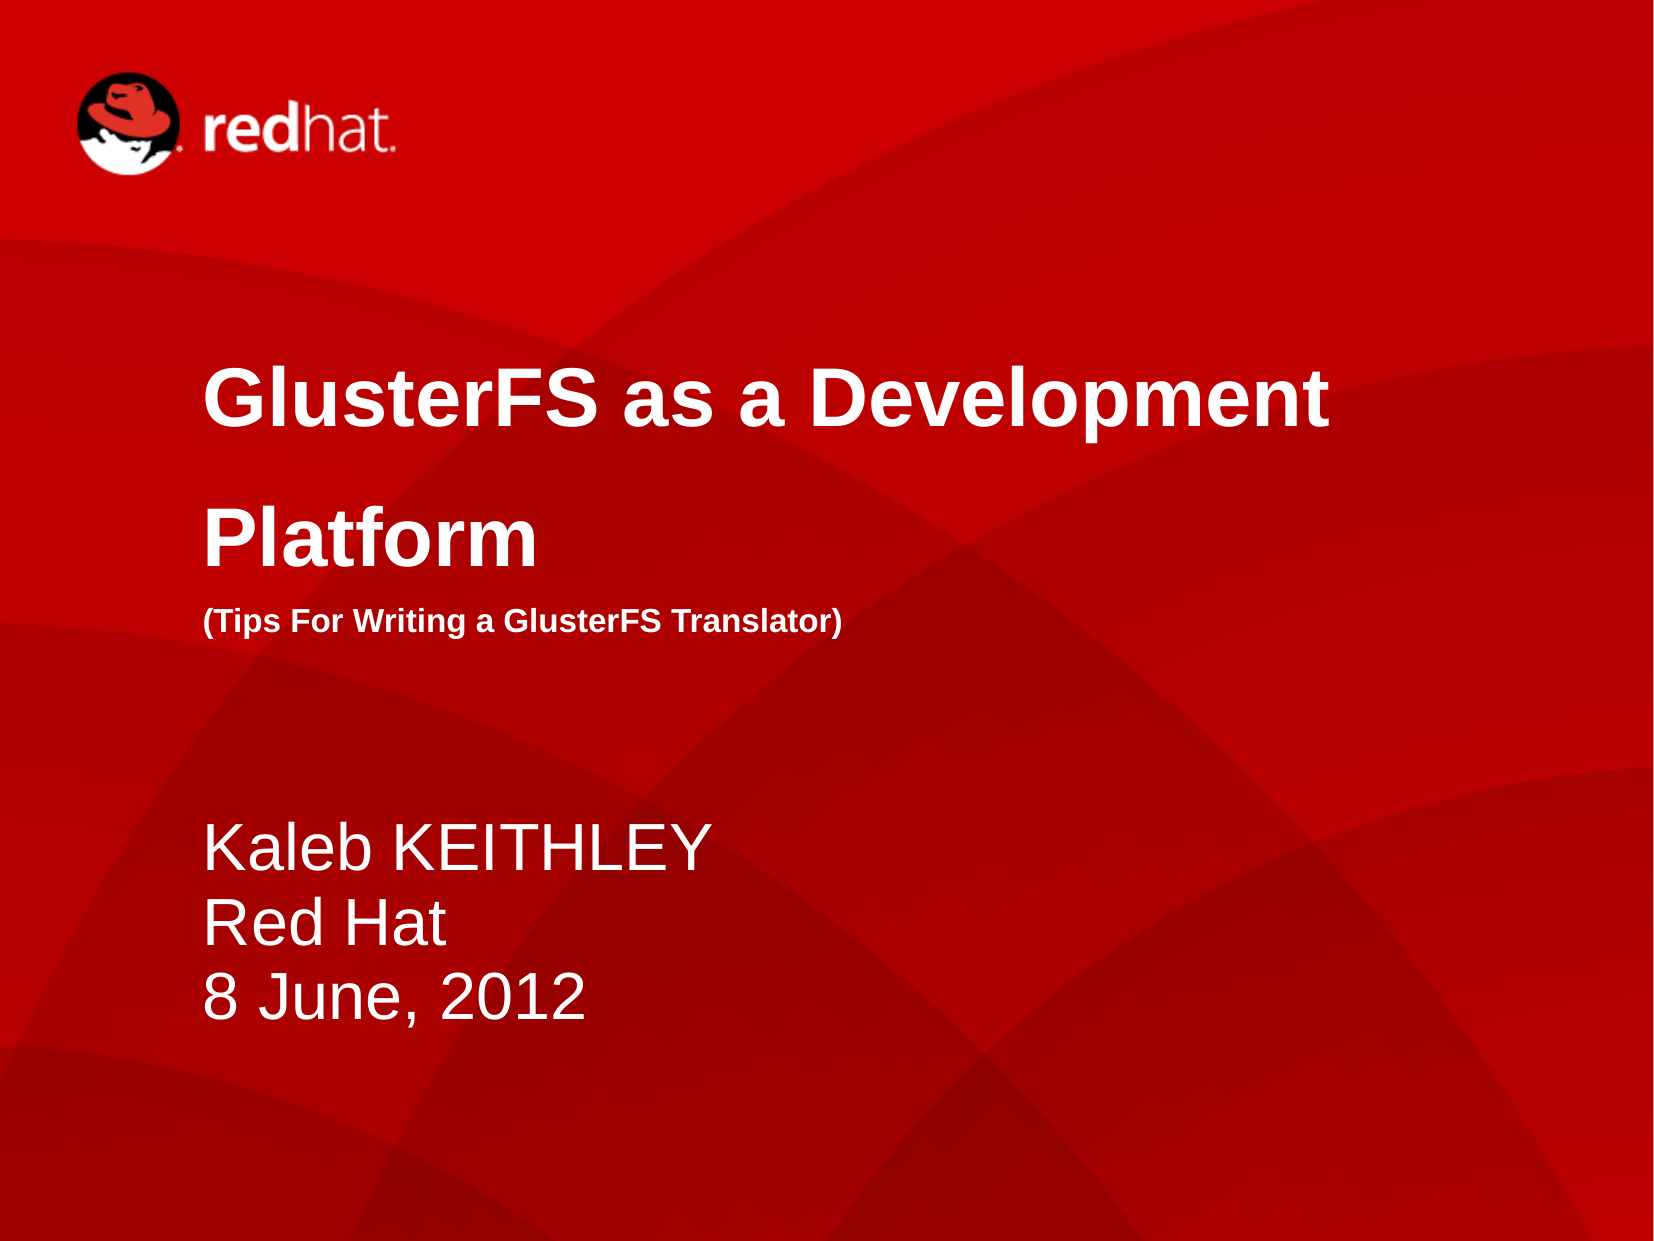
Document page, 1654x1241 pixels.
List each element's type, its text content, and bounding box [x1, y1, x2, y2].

text_box GlusterFS as a Development Platform (Tips For Writing a GlusterFS Translator) [187, 297, 1426, 656]
text_box Kaleb KEITHLEY Red Hat 8 June, 2012 [188, 765, 931, 1005]
picture [0, 0, 1654, 1241]
